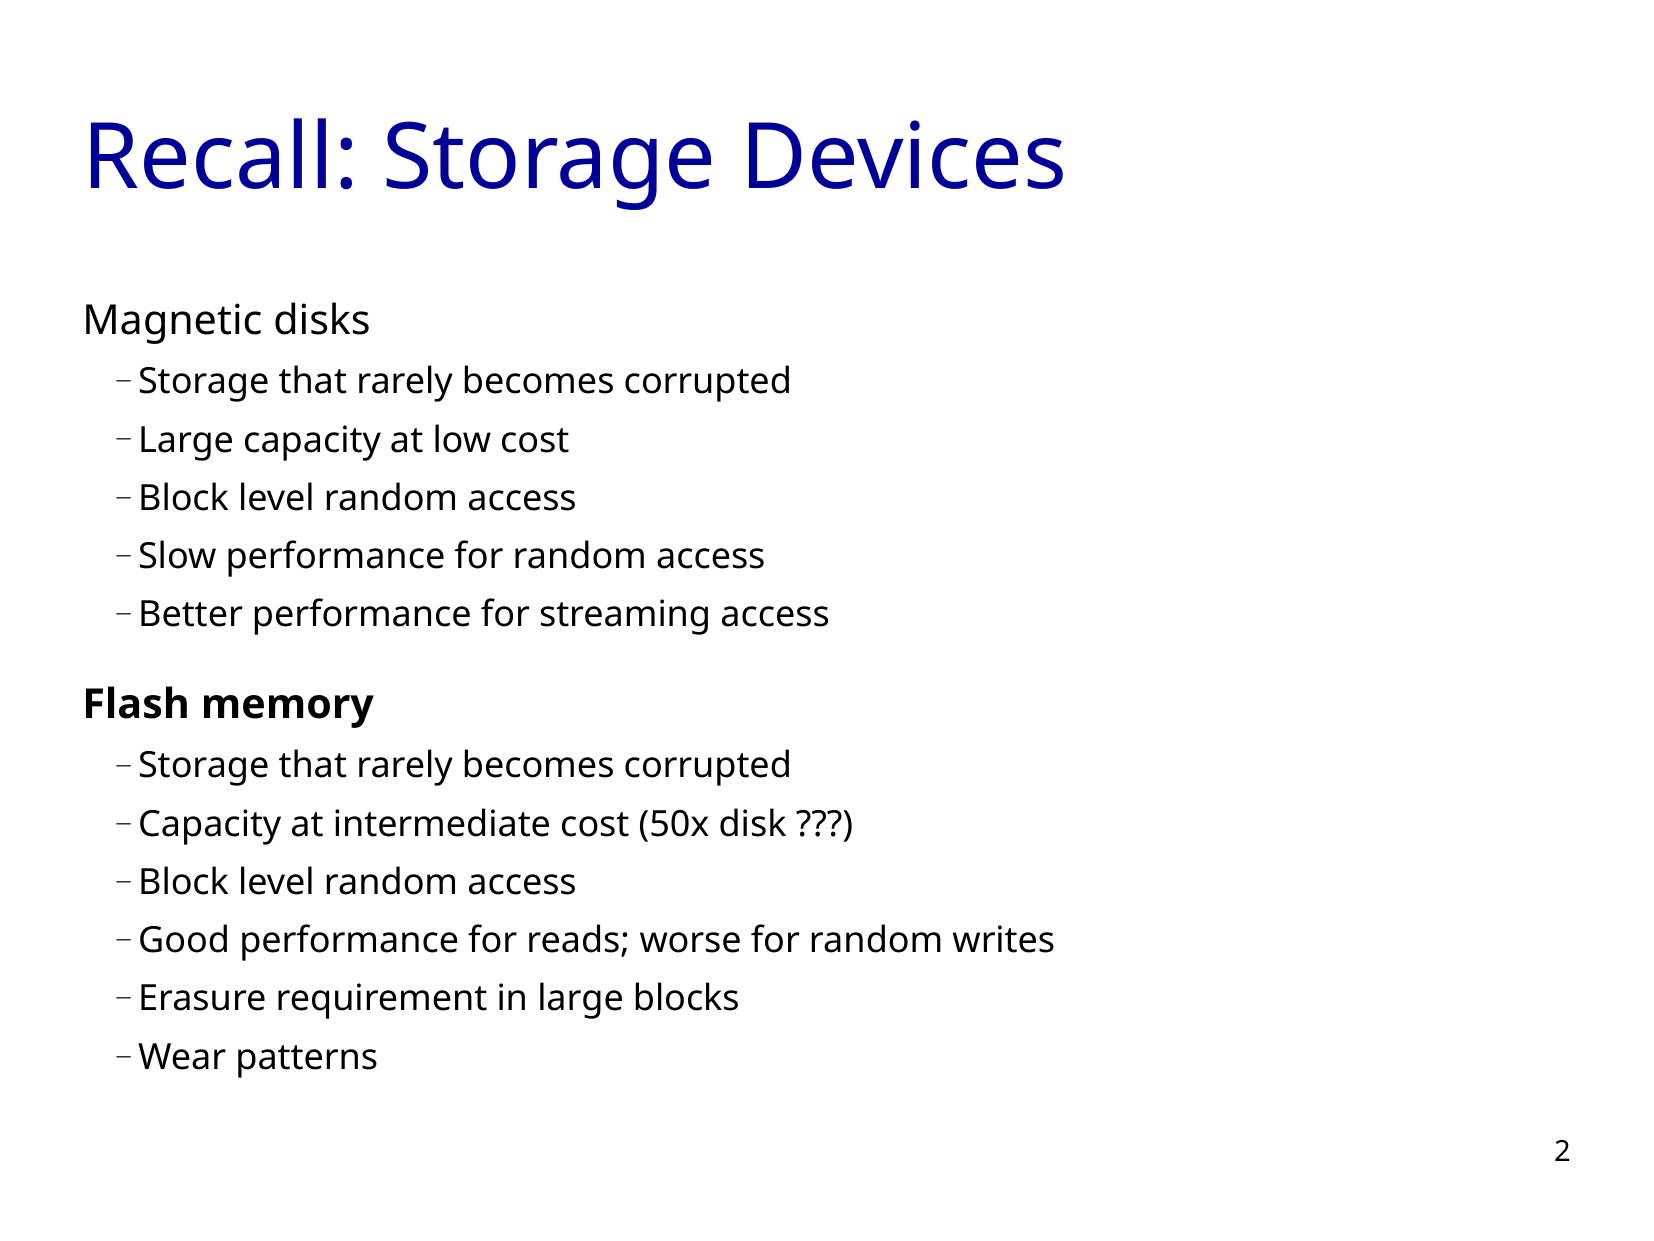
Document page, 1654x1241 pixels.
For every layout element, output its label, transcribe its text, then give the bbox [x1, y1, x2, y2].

list Magnetic disks Storage that rarely becomes corrupted Large capacity at low cost Block level random access Slow performance for random access Better performance for streaming access Flash memory Storage that rarely becomes corrupted Capacity at intermediate cost (50x disk ???) Block level random access Good performance for reads; worse for random writes Erasure requirement in large blocks Wear patterns [60, 290, 1571, 1096]
title Recall: Storage Devices [82, 49, 1571, 257]
